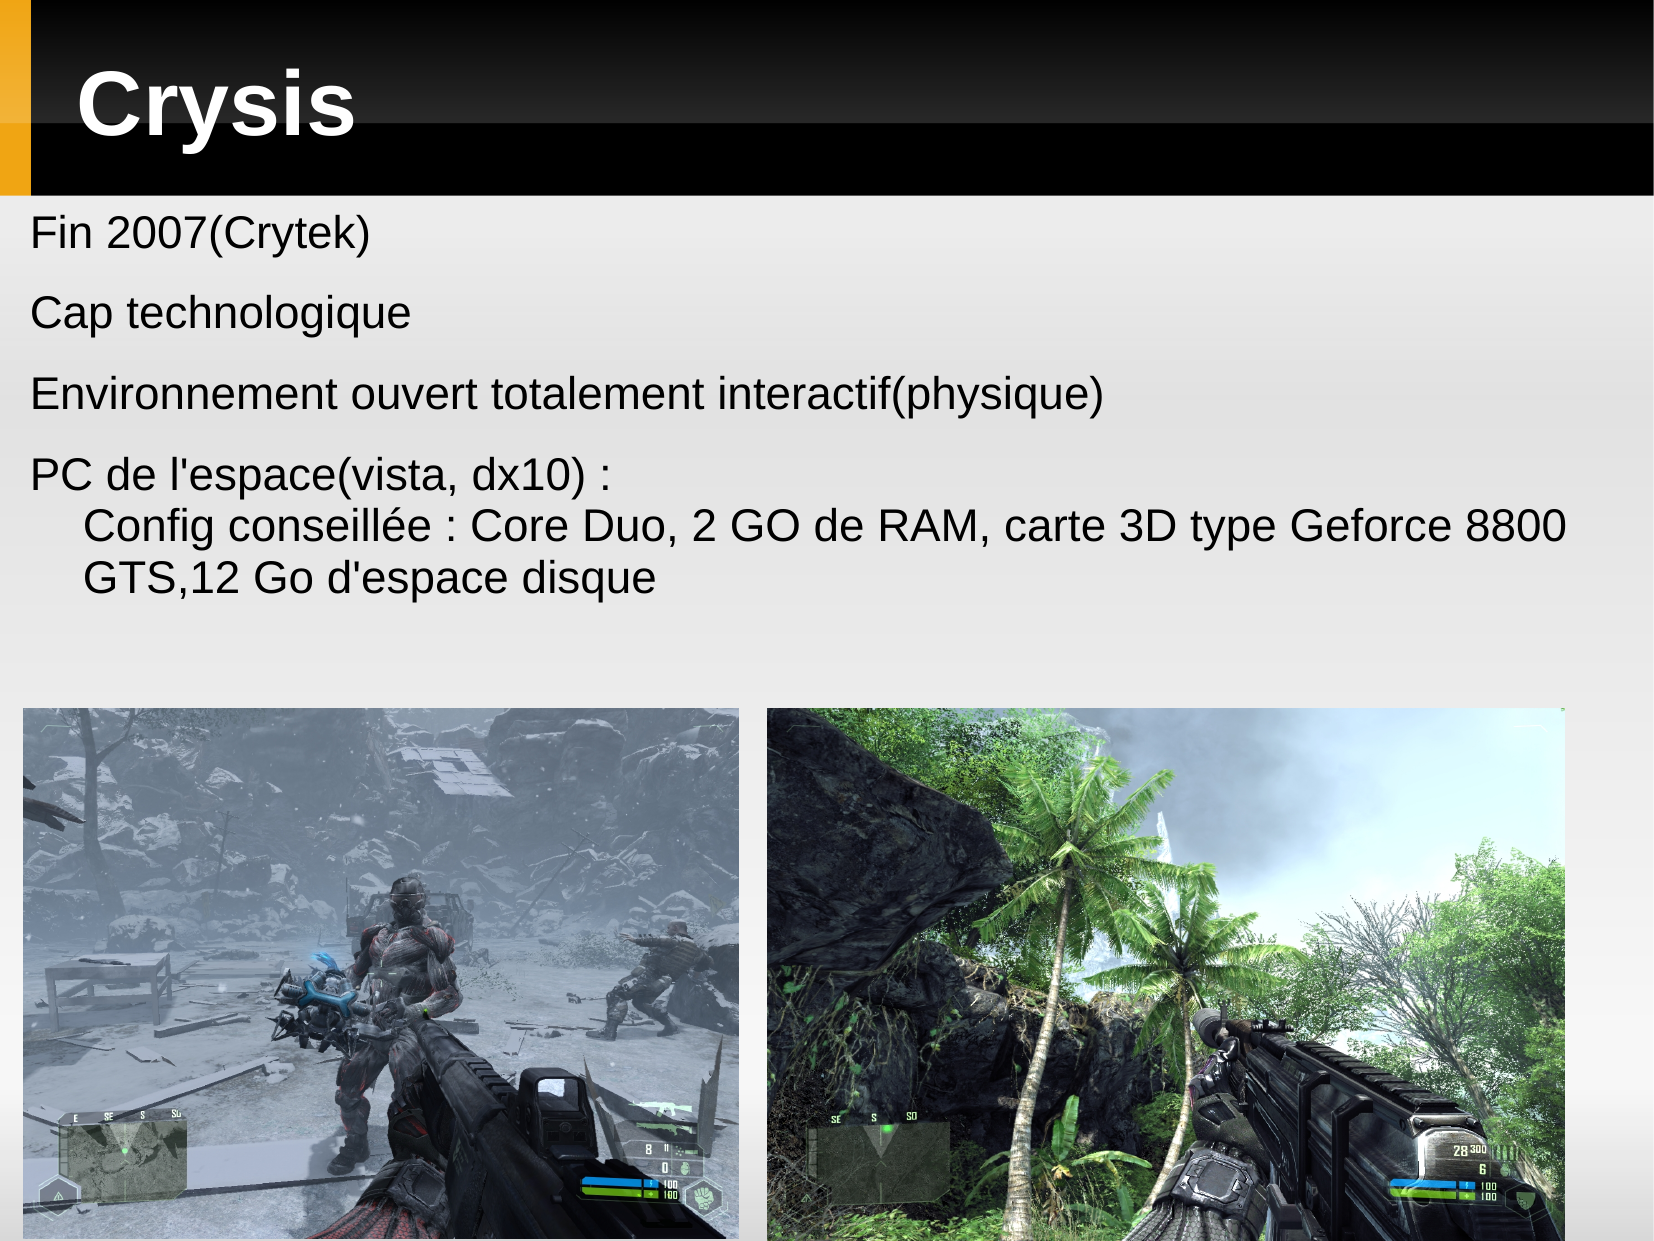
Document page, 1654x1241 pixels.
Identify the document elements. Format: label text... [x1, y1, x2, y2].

title Crysis [76, 7, 1565, 200]
picture [0, 0, 1654, 1241]
list Fin 2007(Crytek) Cap technologique Environnement ouvert totalement interactif(physique) PC de l'espace(vista, dx10) : Config conseillée : Core Duo, 2 GO de RAM, carte 3D type Geforce 8800 GTS,12 Go d'espace disque [12, 206, 1625, 621]
